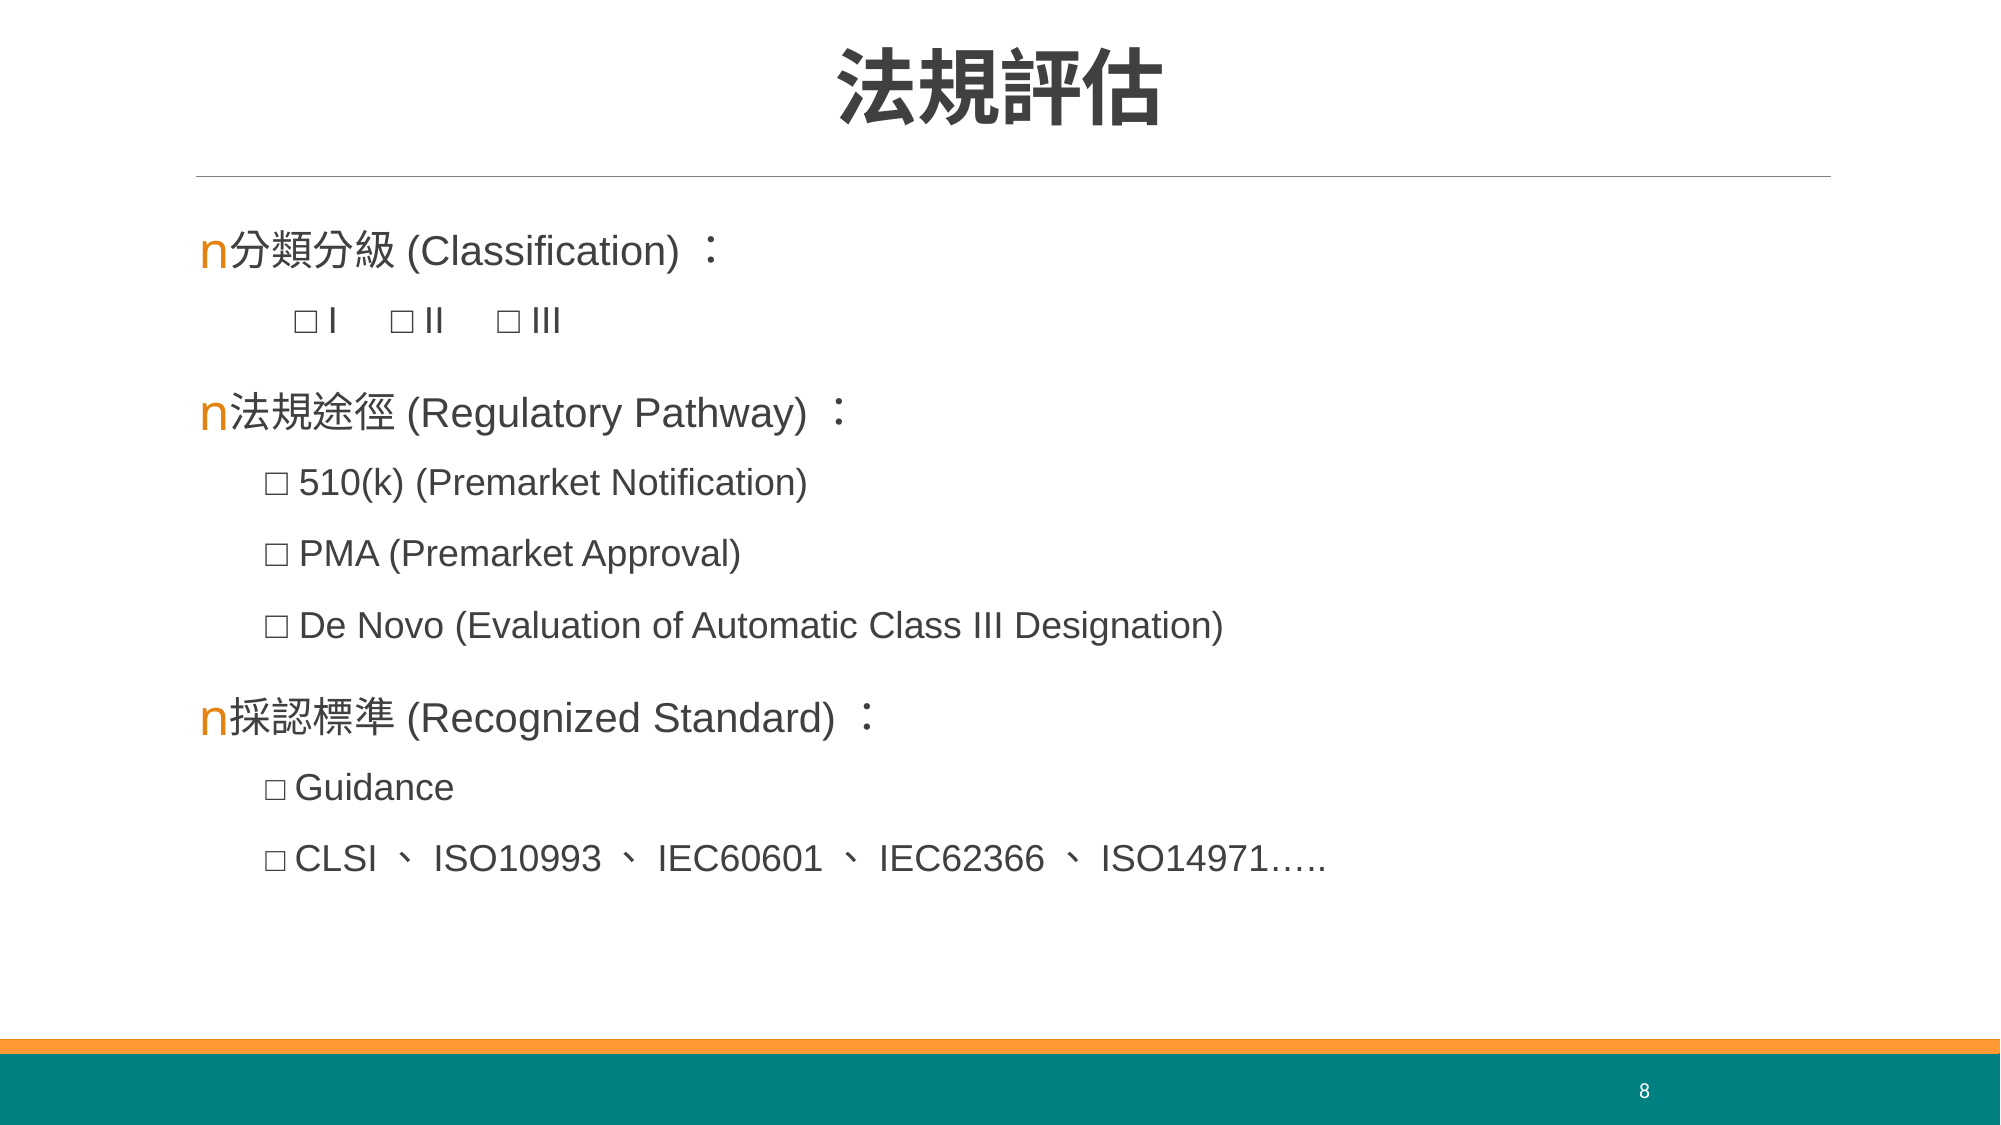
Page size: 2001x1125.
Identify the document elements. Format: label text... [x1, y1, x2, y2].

text_box <編號> [1624, 1059, 1840, 1120]
text_box 法規評估 [381, 0, 1619, 144]
text_box 分類分級(Classification)： □ I □ II □ III 法規途徑(Regulatory Pathway)： □ 510(k) (Premarket Notification) □ PMA (Premarket Approval) □ De Novo (Evaluation of Automatic Class III Designation) 採認標準(Recognized Standard)： □ Guidance □ CLSI、ISO10993、IEC60601、IEC62366、ISO14971….. [183, 196, 1421, 987]
